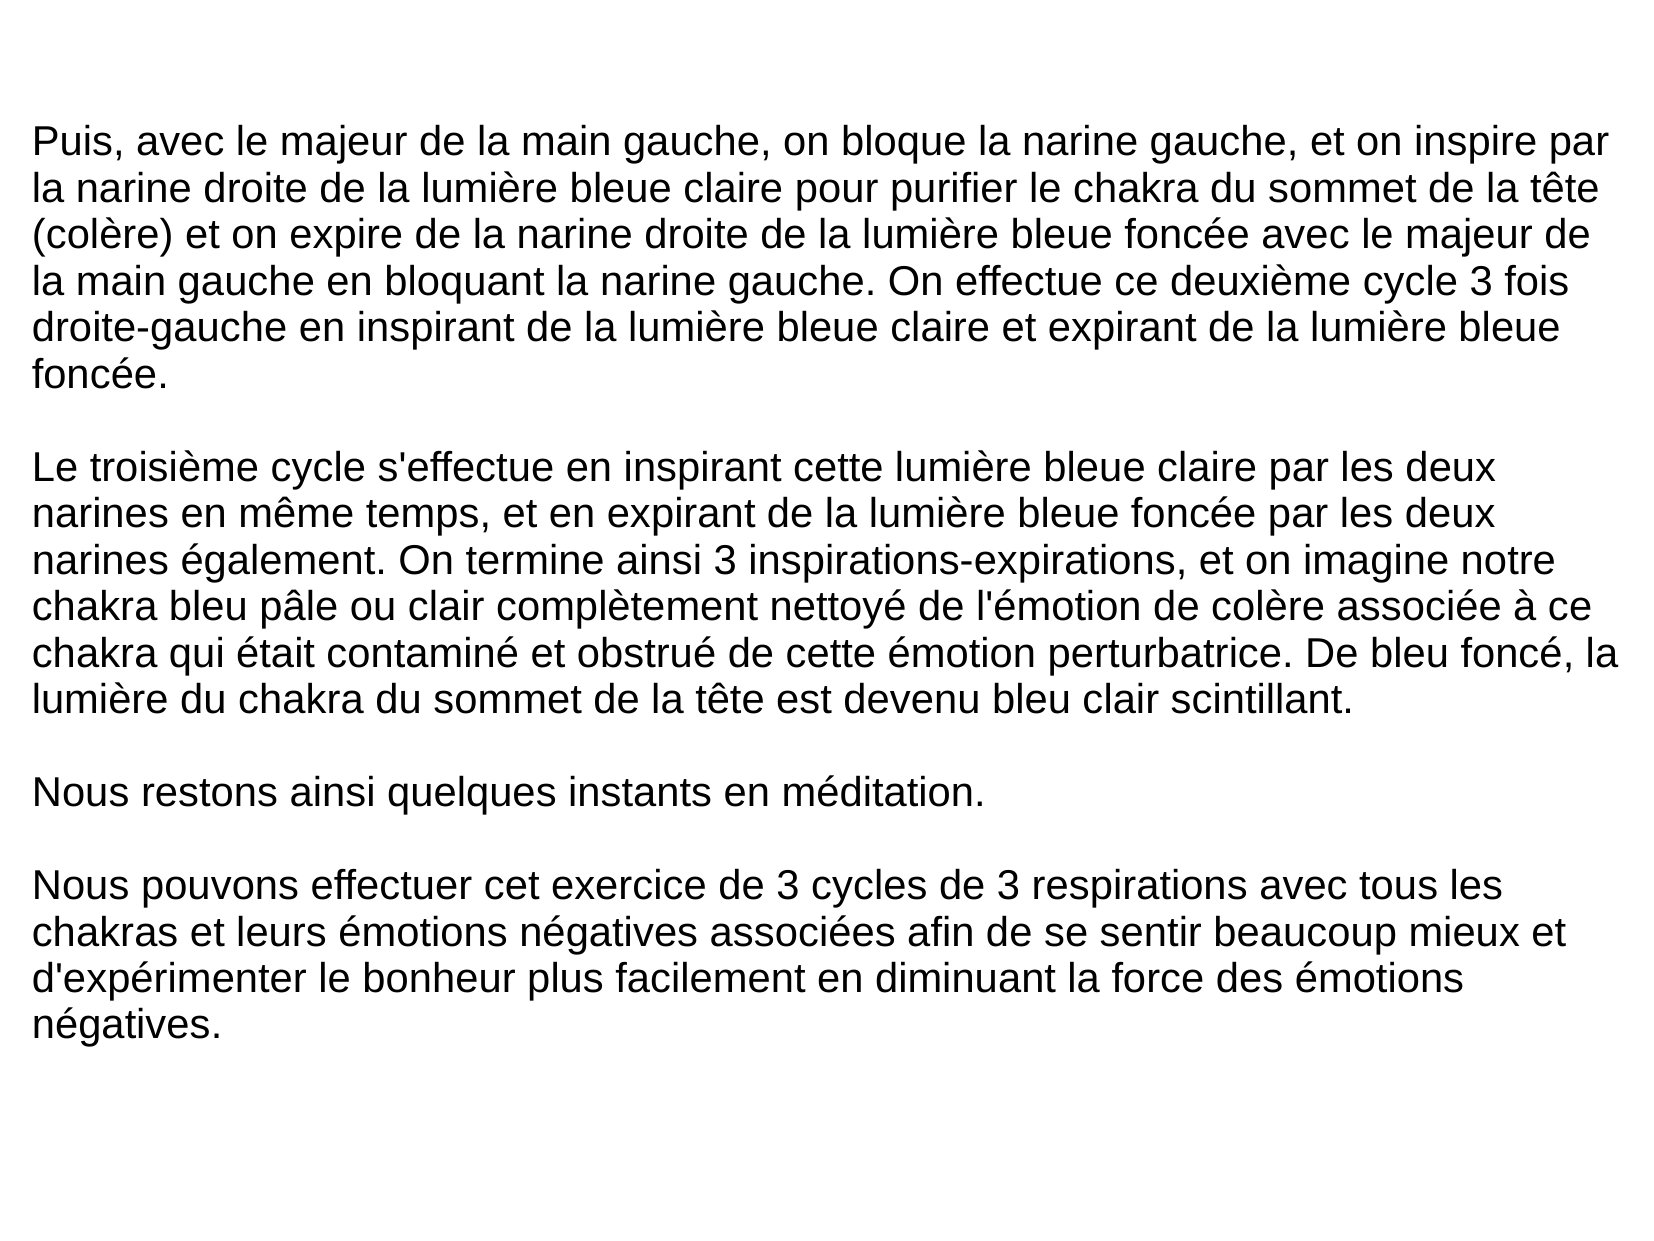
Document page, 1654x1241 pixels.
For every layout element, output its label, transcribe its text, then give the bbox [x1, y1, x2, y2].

list Puis, avec le majeur de la main gauche, on bloque la narine gauche, et on inspire par la narine droite de la lumière bleue claire pour purifier le chakra du sommet de la tête (colère) et on expire de la narine droite de la lumière bleue foncée avec le majeur de la main gauche en bloquant la narine gauche. On effectue ce deuxième cycle 3 fois droite-gauche en inspirant de la lumière bleue claire et expirant de la lumière bleue foncée. Le troisième cycle s'effectue en inspirant cette lumière bleue claire par les deux narines en même temps, et en expirant de la lumière bleue foncée par les deux narines également. On termine ainsi 3 inspirations-expirations, et on imagine notre chakra bleu pâle ou clair complètement nettoyé de l'émotion de colère associée à ce chakra qui était contaminé et obstrué de cette émotion perturbatrice. De bleu foncé, la lumière du chakra du sommet de la tête est devenu bleu clair scintillant. Nous restons ainsi quelques instants en méditation. Nous pouvons effectuer cet exercice de 3 cycles de 3 respirations avec tous les chakras et leurs émotions négatives associées afin de se sentir beaucoup mieux et d'expérimenter le bonheur plus facilement en diminuant la force des émotions négatives. [31, 118, 1625, 1241]
